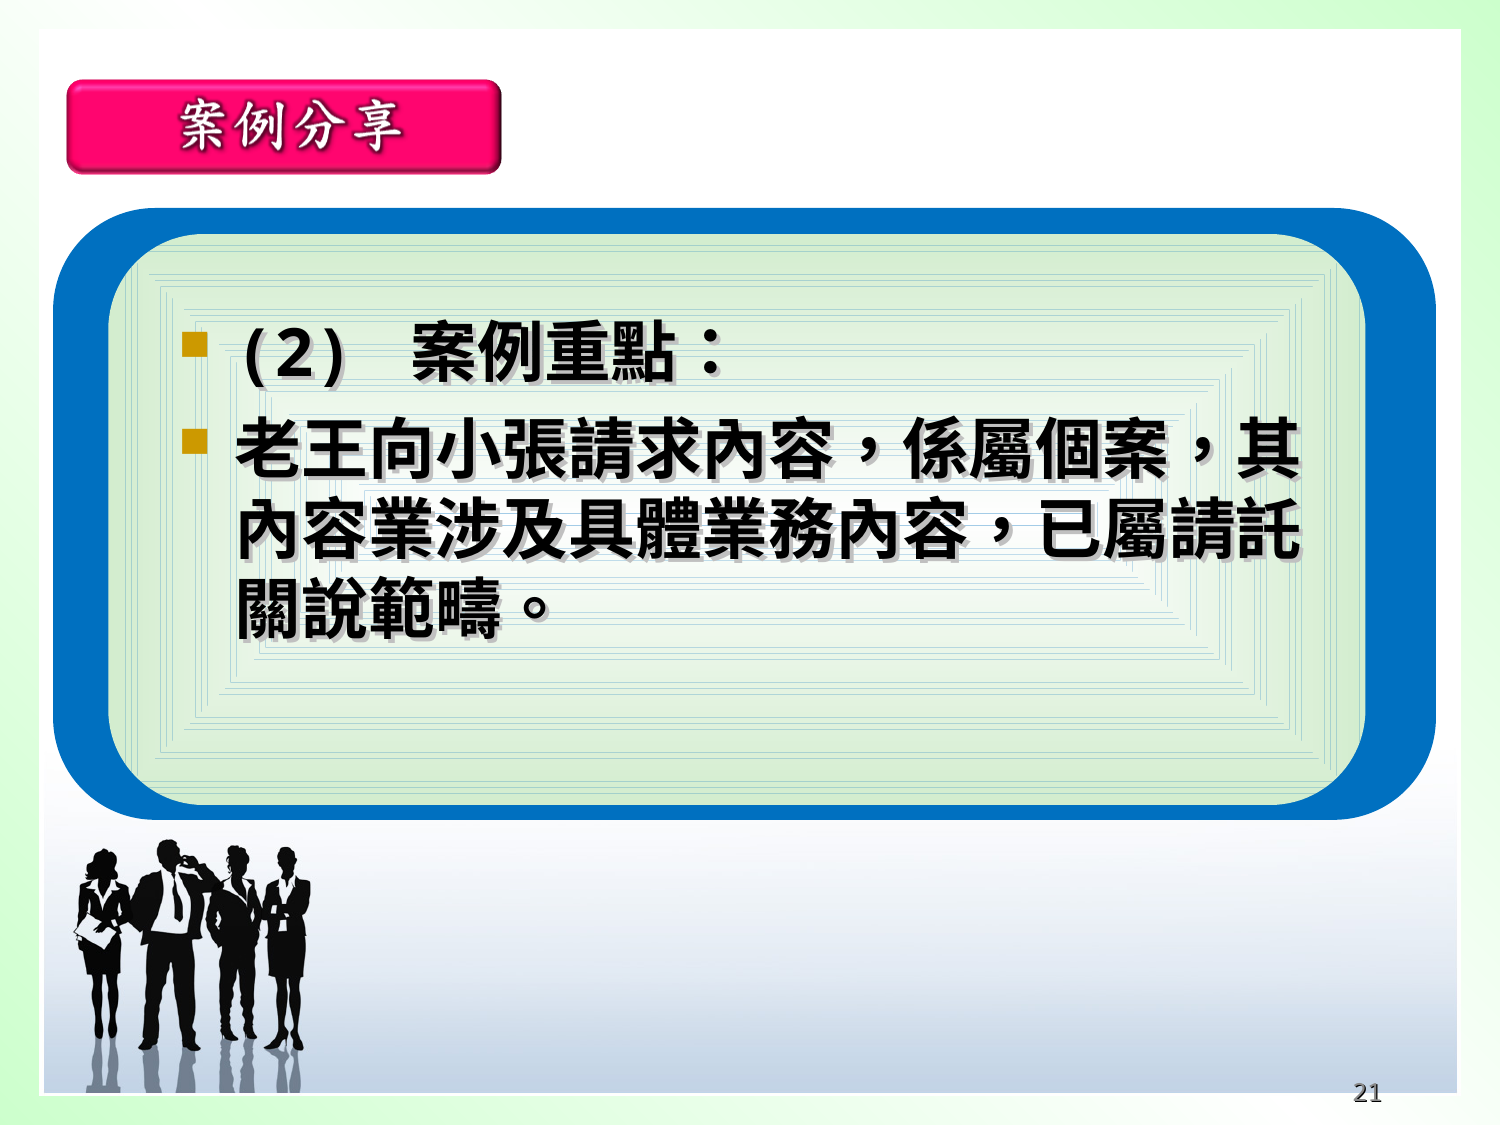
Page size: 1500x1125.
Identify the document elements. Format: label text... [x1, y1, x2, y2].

picture [39, 29, 1461, 1096]
text_box <編號> [1078, 1063, 1429, 1124]
text_box [53, 207, 1436, 820]
list (2) 案例重點： 老王向小張請求內容，係屬個案，其內容業涉及具體業務內容，已屬請託關說範疇。 [163, 302, 1366, 763]
